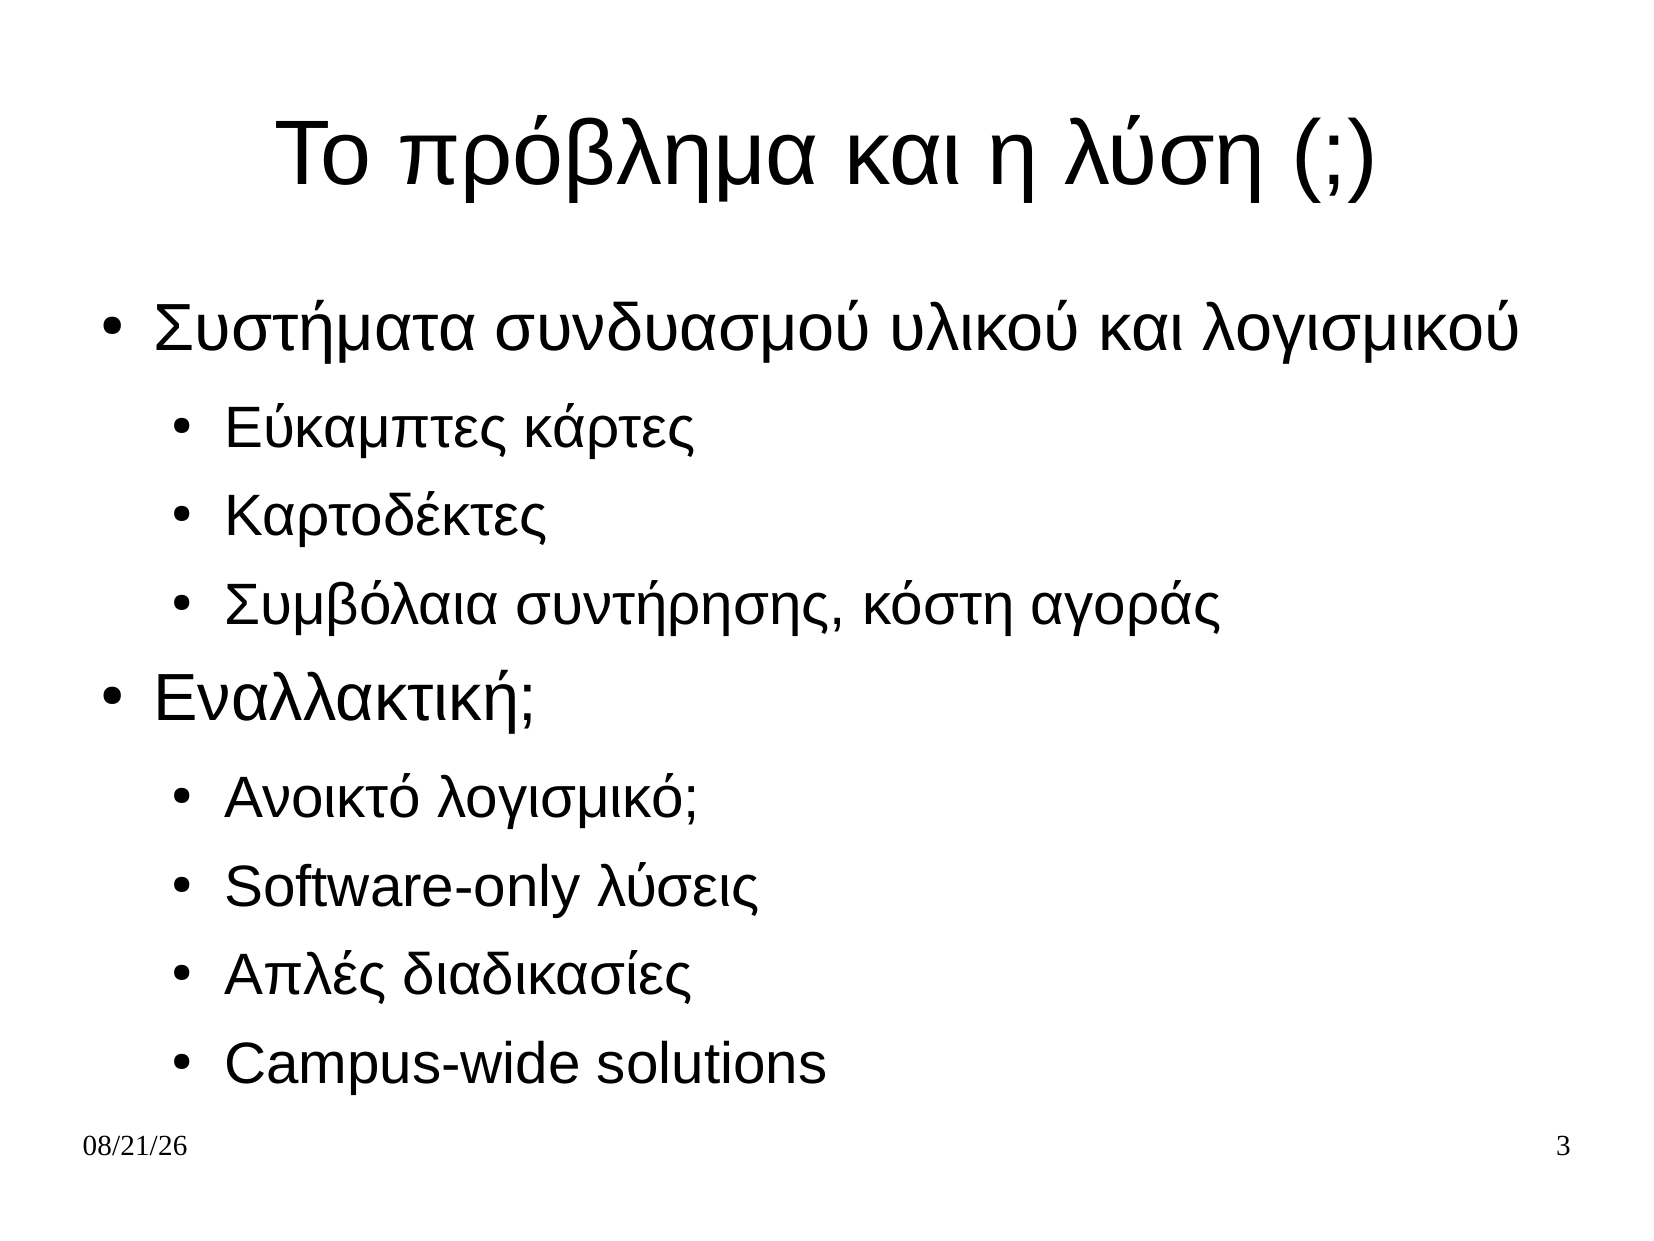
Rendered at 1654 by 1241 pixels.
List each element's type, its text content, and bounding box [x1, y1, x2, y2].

list Συστήματα συνδυασμού υλικού και λογισμικού Εύκαμπτες κάρτες Καρτοδέκτες Συμβόλαια συντήρησης, κόστη αγοράς Εναλλακτική; Ανοικτό λογισμικό; Software-only λύσεις Απλές διαδικασίες Campus-wide solutions [82, 290, 1571, 1109]
title Το πρόβλημα και η λύση (;) [82, 56, 1571, 250]
